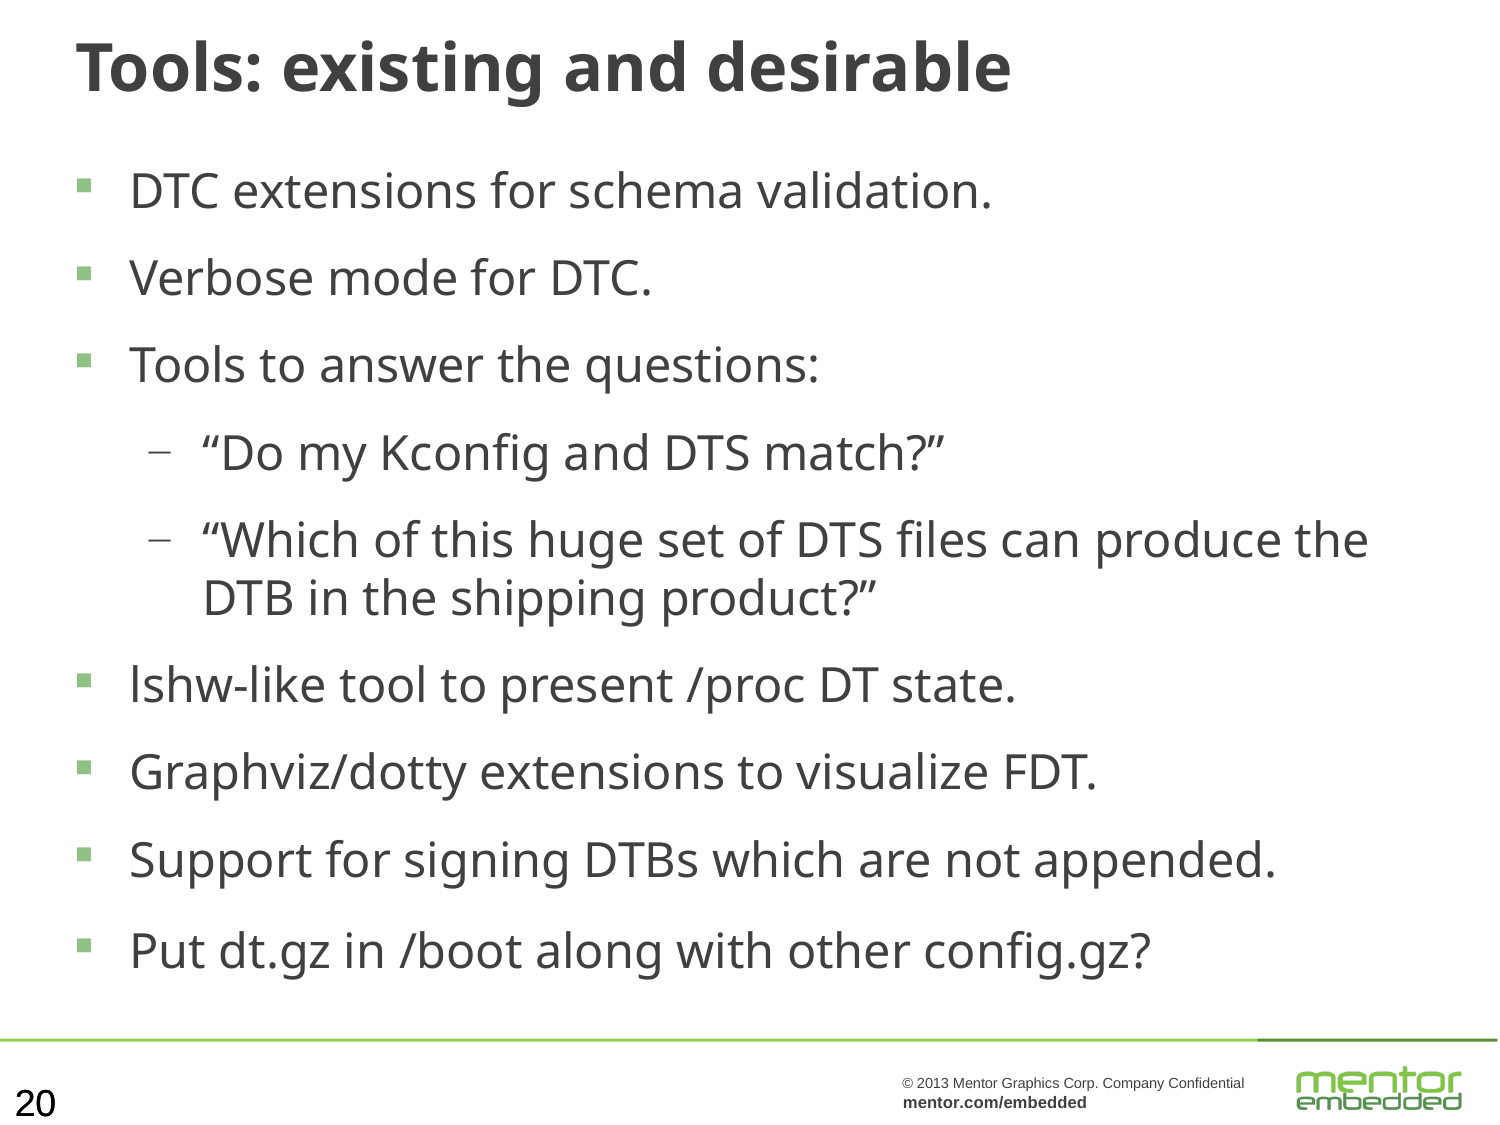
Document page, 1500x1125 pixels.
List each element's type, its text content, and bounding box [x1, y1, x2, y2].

picture [1292, 1062, 1464, 1114]
list DTC extensions for schema validation. Verbose mode for DTC. Tools to answer the questions: “Do my Kconfig and DTS match?” “Which of this huge set of DTS files can produce the DTB in the shipping product?” lshw-like tool to present /proc DT state. Graphviz/dotty extensions to visualize FDT. Support for signing DTBs which are not appended. Put dt.gz in /boot along with other config.gz? [0, 152, 1500, 991]
title Tools: existing and desirable [0, 0, 1500, 113]
